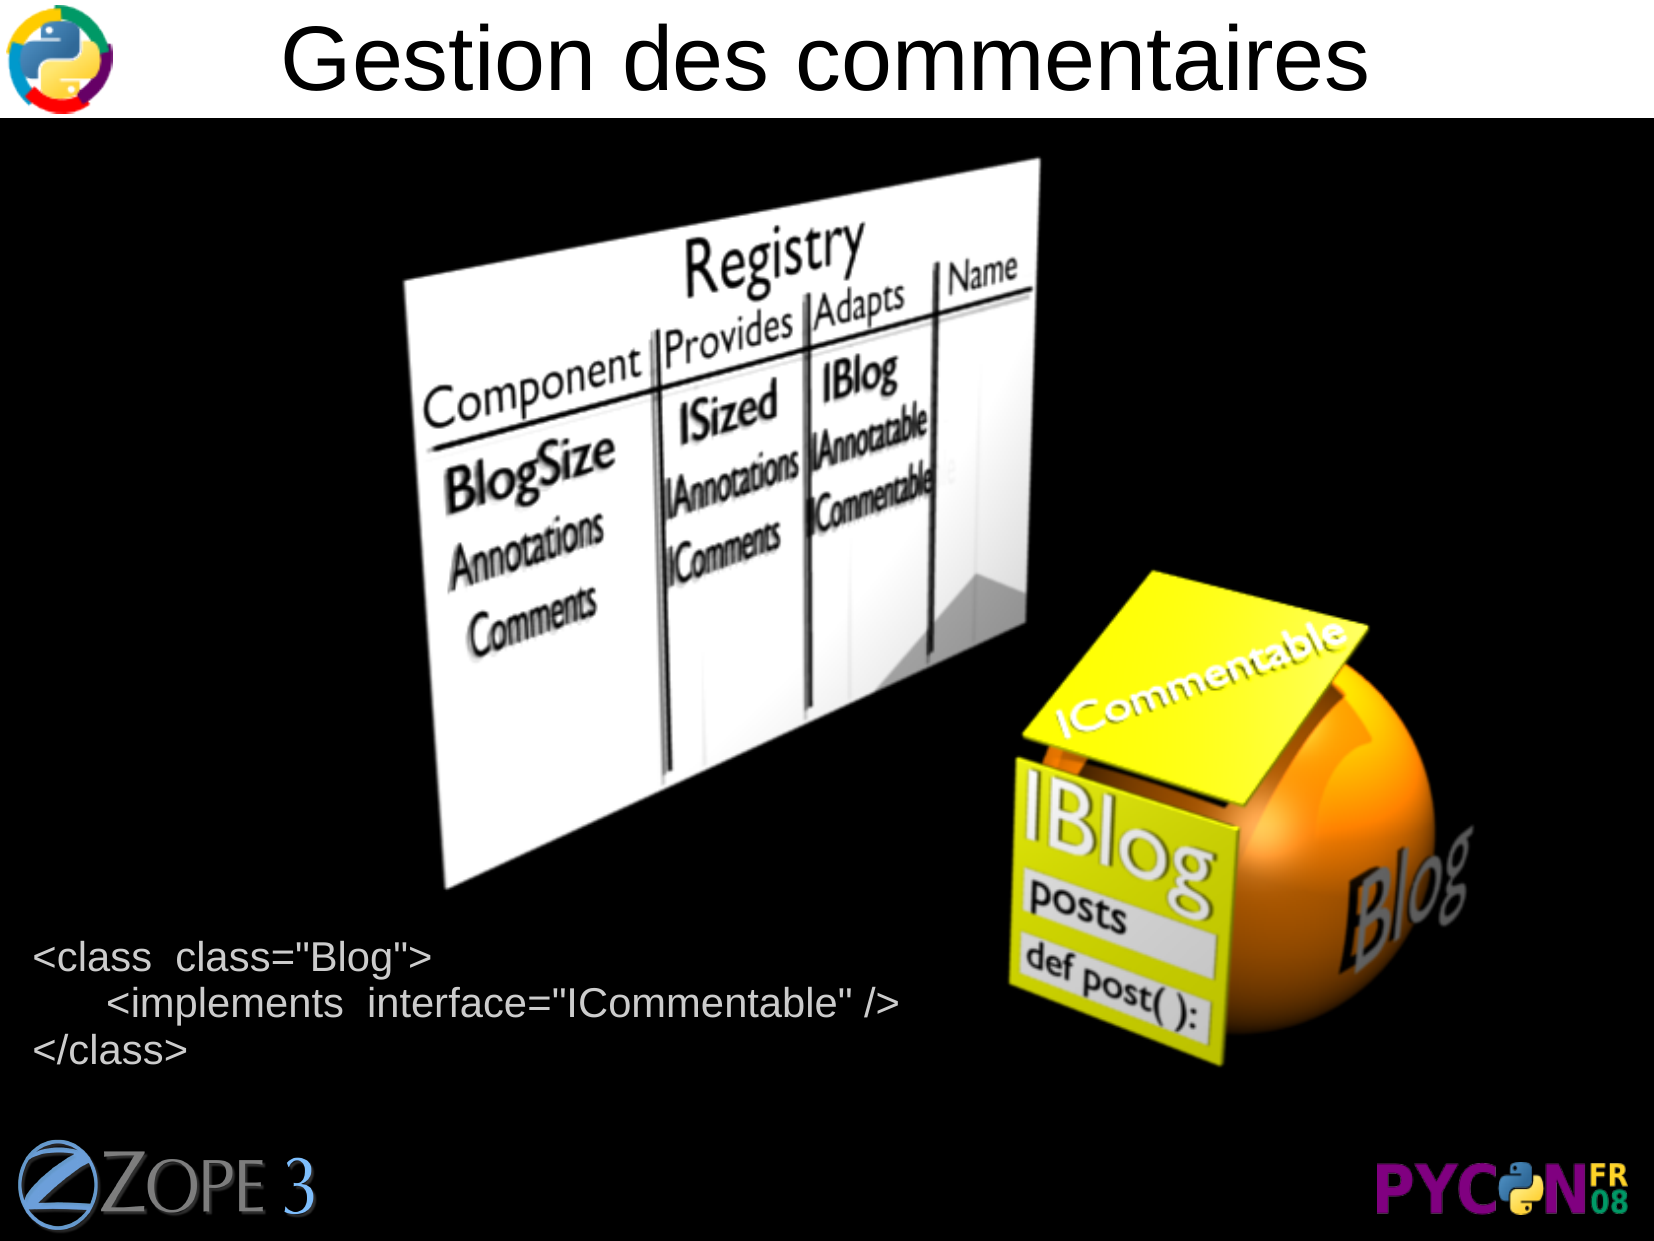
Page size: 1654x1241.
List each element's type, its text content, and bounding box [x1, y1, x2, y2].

picture [6, 5, 82, 114]
picture [389, 147, 1650, 1093]
text_box <class class="Blog"> <implements interface="ICommentable" /> </class> [17, 926, 1436, 1081]
title Gestion des commentaires [82, 0, 1571, 119]
picture [1377, 1162, 1628, 1215]
